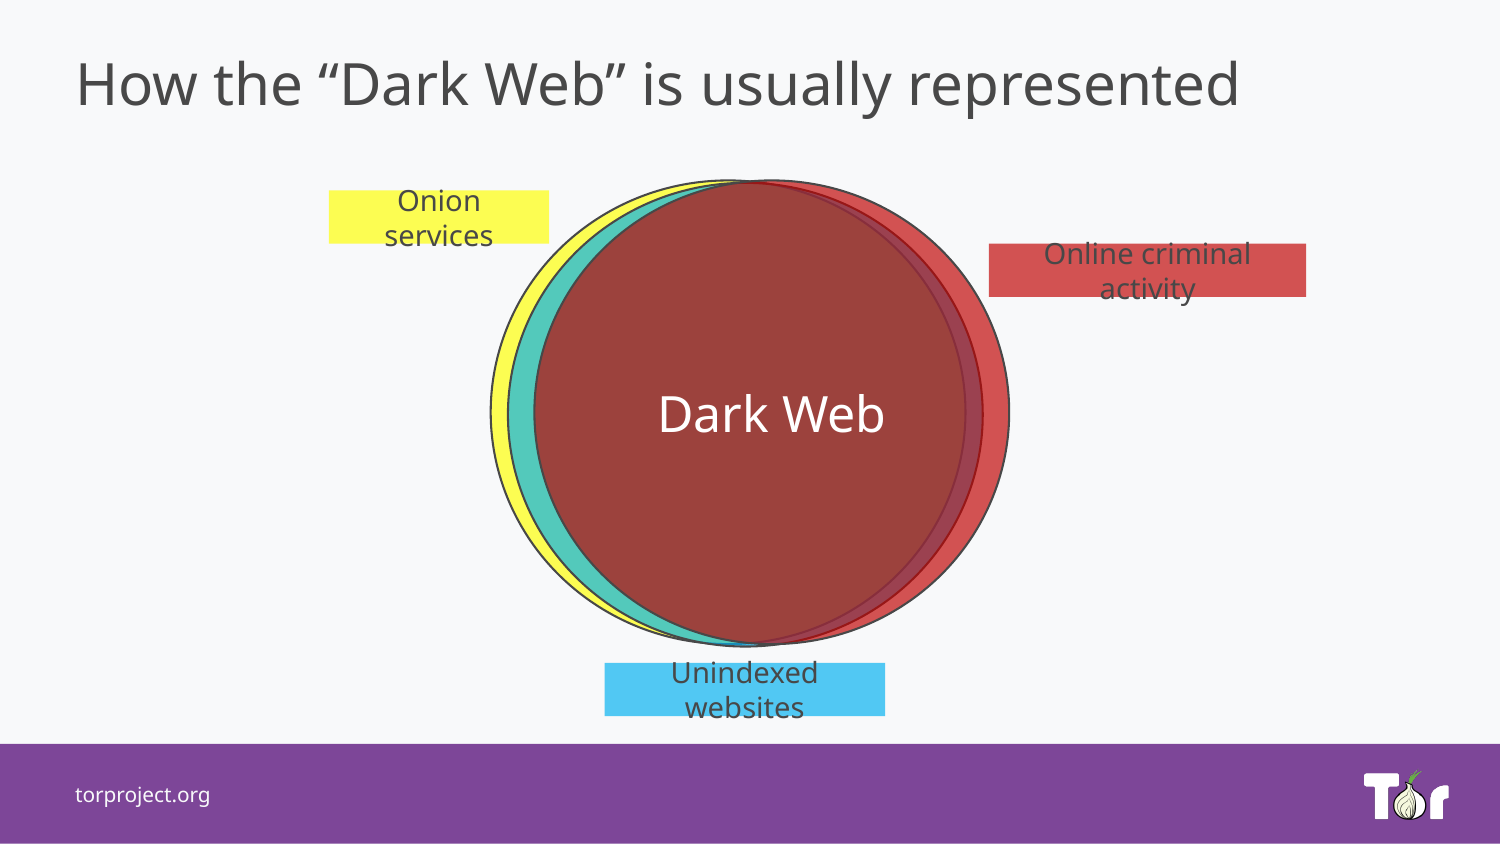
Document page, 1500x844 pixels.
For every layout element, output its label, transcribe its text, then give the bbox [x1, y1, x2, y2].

text_box Online criminal activity [988, 243, 1307, 297]
text_box Unindexed websites [604, 662, 886, 717]
text_box Onion services [328, 190, 550, 244]
text_box [490, 180, 773, 647]
picture [1364, 768, 1449, 820]
text_box Dark Web [534, 180, 1010, 645]
title How the “Dark Web” is usually represented [75, 46, 1436, 141]
